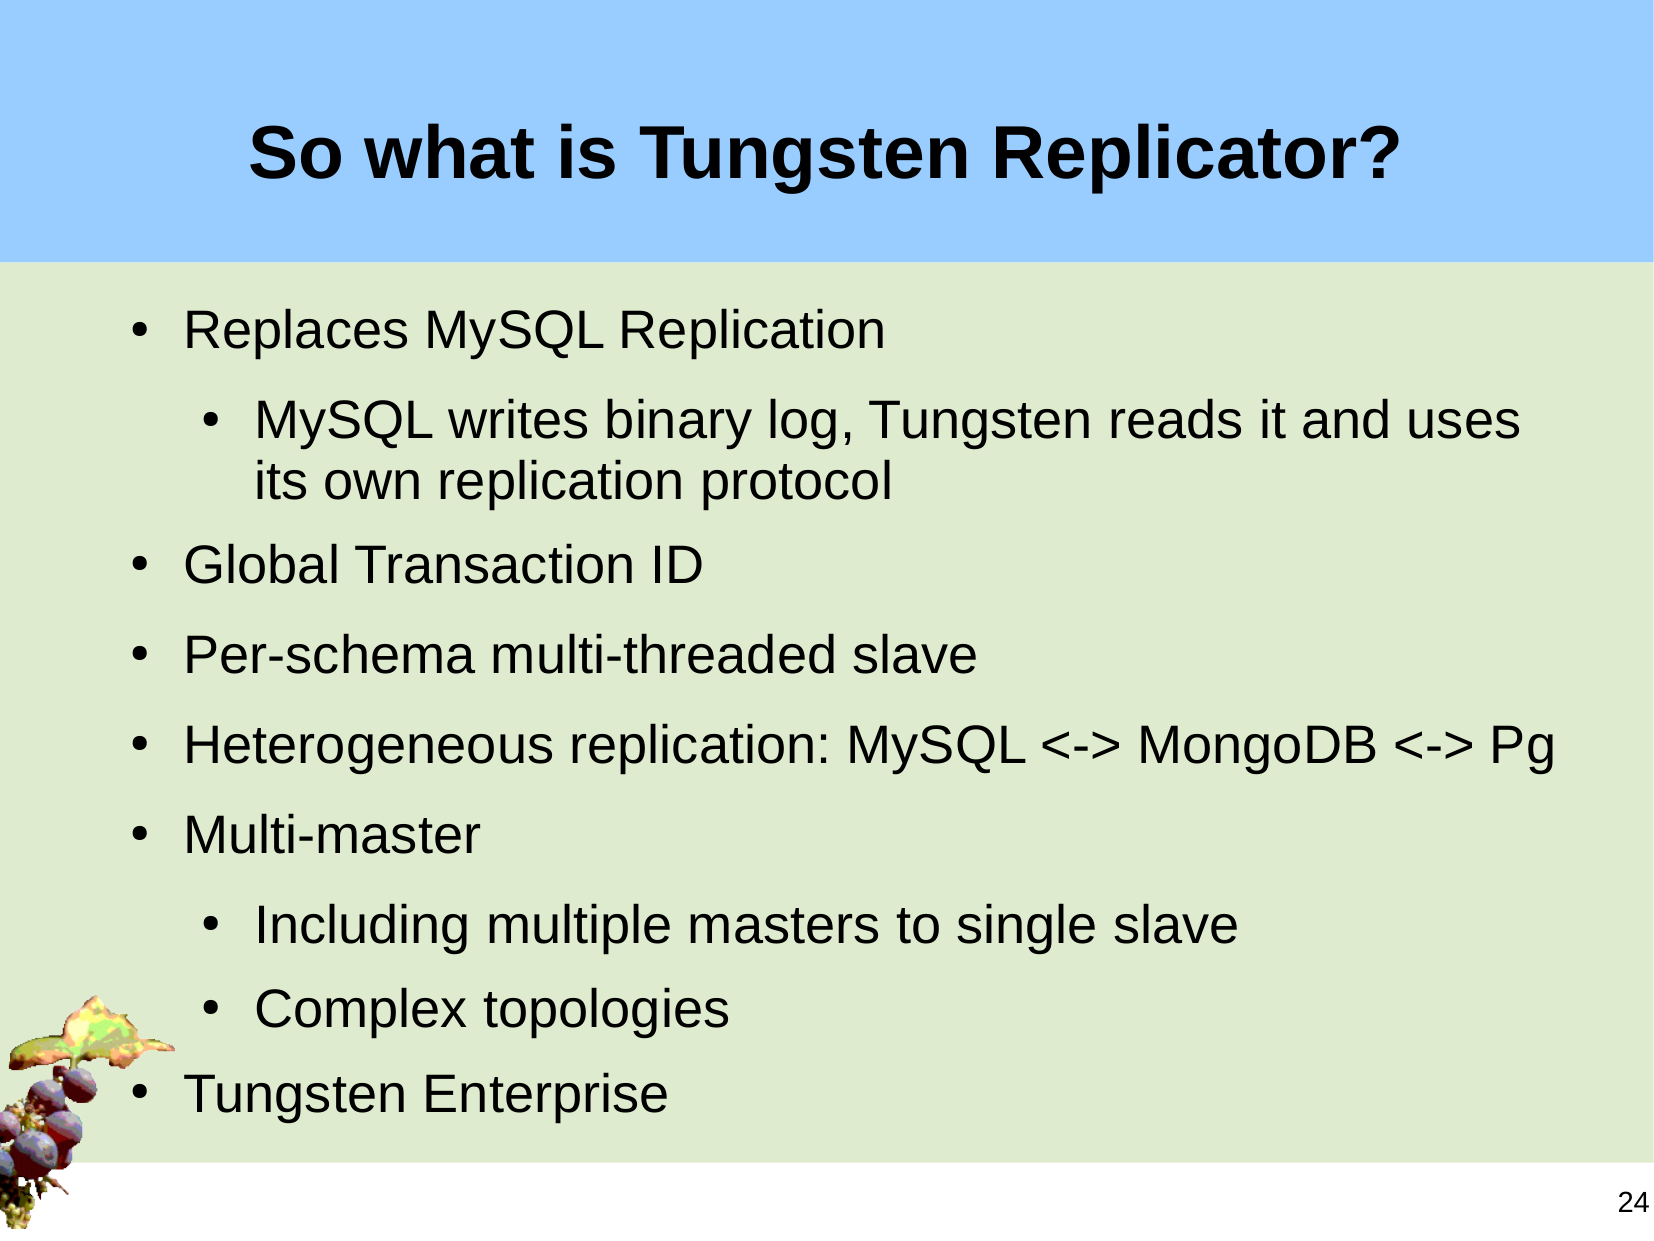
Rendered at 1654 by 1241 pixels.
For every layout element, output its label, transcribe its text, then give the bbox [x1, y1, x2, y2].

list Replaces MySQL Replication MySQL writes binary log, Tungsten reads it and uses its own replication protocol Global Transaction ID Per-schema multi-threaded slave Heterogeneous replication: MySQL <-> MongoDB <-> Pg Multi-master Including multiple masters to single slave Complex topologies Tungsten Enterprise [112, 300, 1571, 1126]
title So what is Tungsten Replicator? [82, 49, 1571, 257]
picture [0, 990, 188, 1229]
